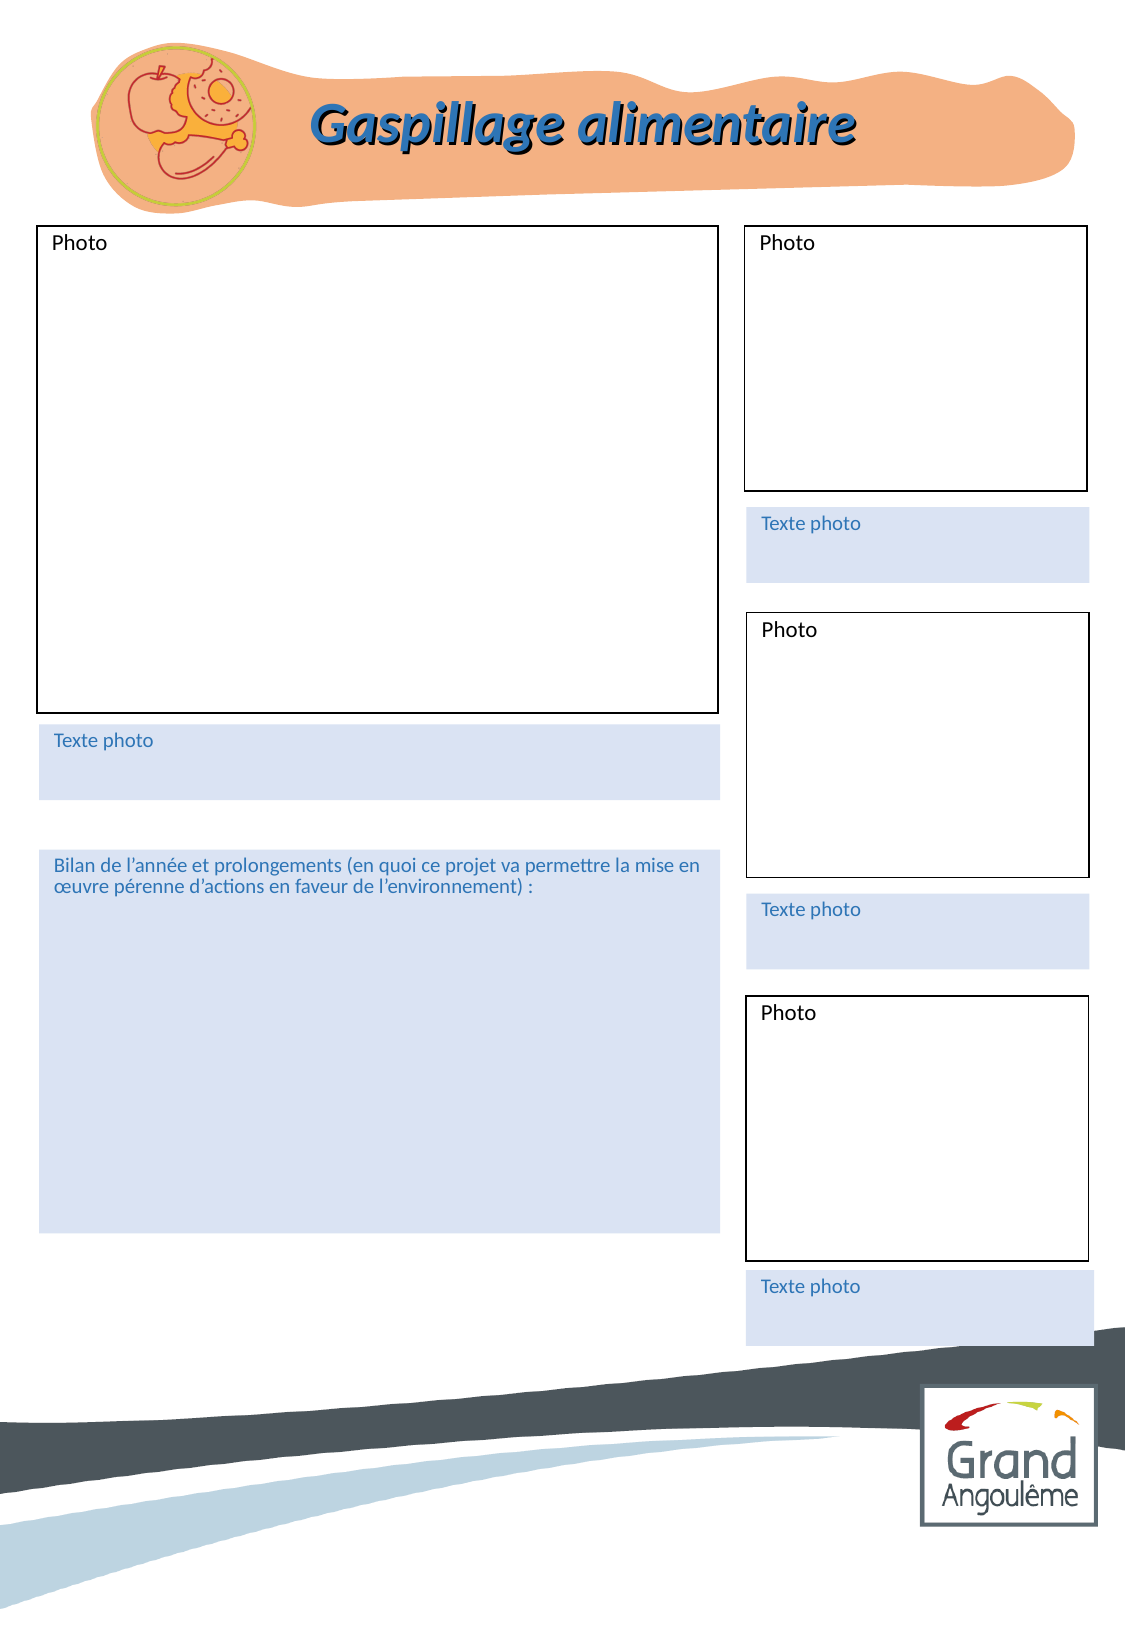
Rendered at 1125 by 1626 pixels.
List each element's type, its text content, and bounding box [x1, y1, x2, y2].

text_box Photo [36, 225, 718, 714]
text_box Texte photo [745, 1270, 1095, 1346]
text_box Texte photo [746, 893, 1090, 970]
picture [84, 35, 268, 219]
text_box Photo [744, 225, 1088, 491]
picture [0, 1312, 1125, 1625]
text_box Photo [745, 995, 1089, 1261]
text_box Gaspillage alimentaire [268, 65, 1075, 207]
text_box Photo [746, 612, 1090, 878]
text_box Bilan de l’année et prolongements (en quoi ce projet va permettre la mise en œuvre pérenne d’actions en faveur de l’environnement) : [39, 849, 721, 1234]
text_box Texte photo [39, 724, 721, 801]
text_box Texte photo [746, 507, 1090, 583]
